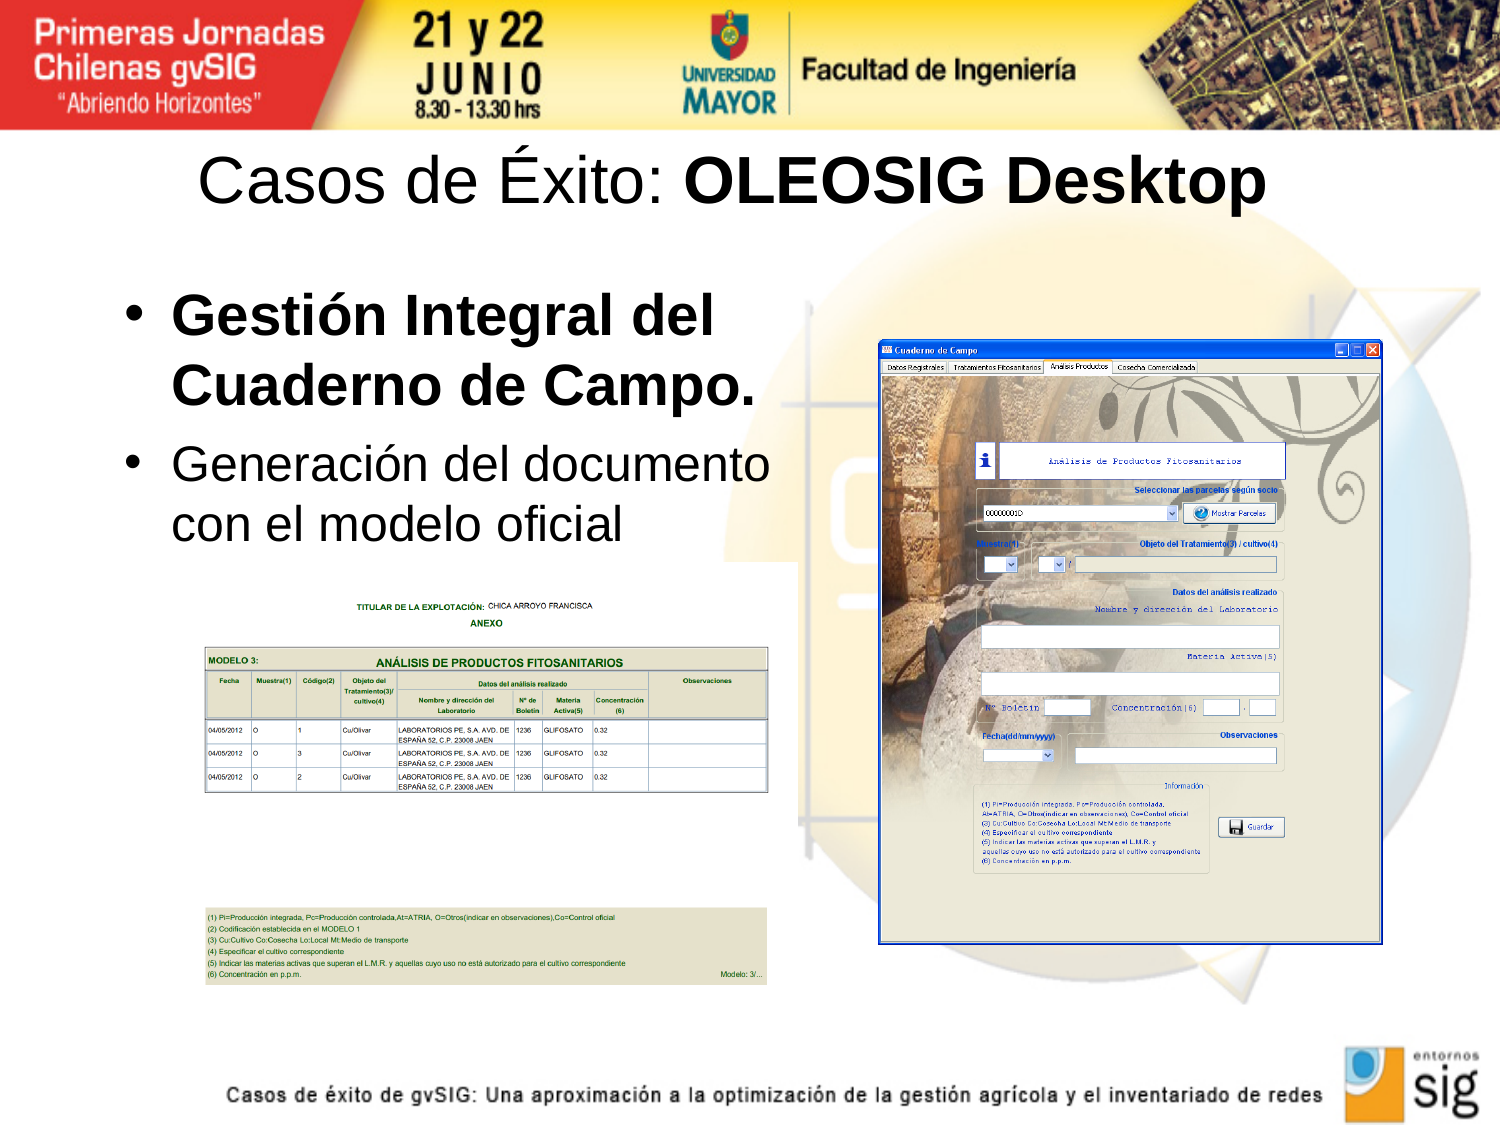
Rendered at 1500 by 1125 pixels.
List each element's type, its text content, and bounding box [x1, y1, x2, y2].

picture [0, 0, 1500, 1125]
title Casos de Éxito: OLEOSIG Desktop [58, 93, 1409, 261]
list Gestión Integral del Cuaderno de Campo. Generación del documento con el modelo oficial [35, 269, 809, 634]
